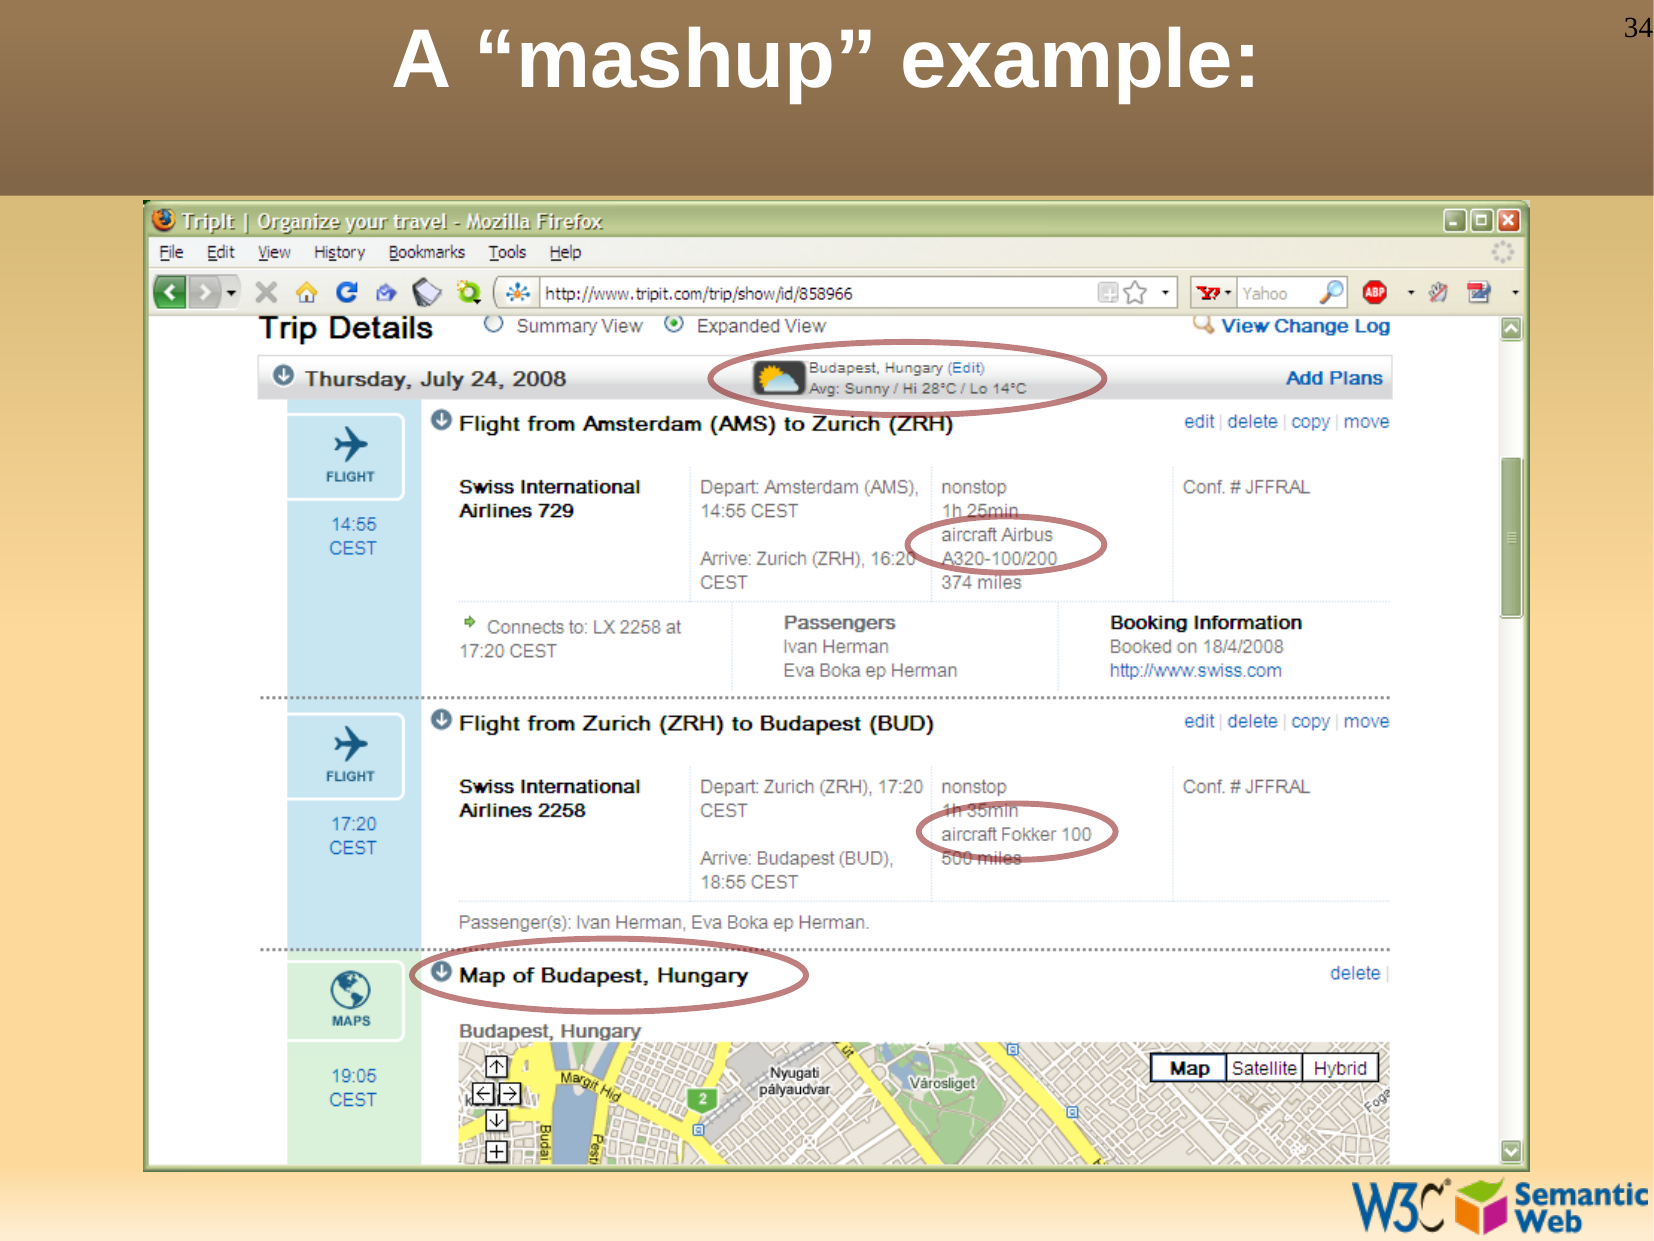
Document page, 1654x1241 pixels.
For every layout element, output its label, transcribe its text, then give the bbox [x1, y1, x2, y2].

picture [0, 119, 1654, 1241]
title A “mashup” example: [0, 0, 1654, 119]
